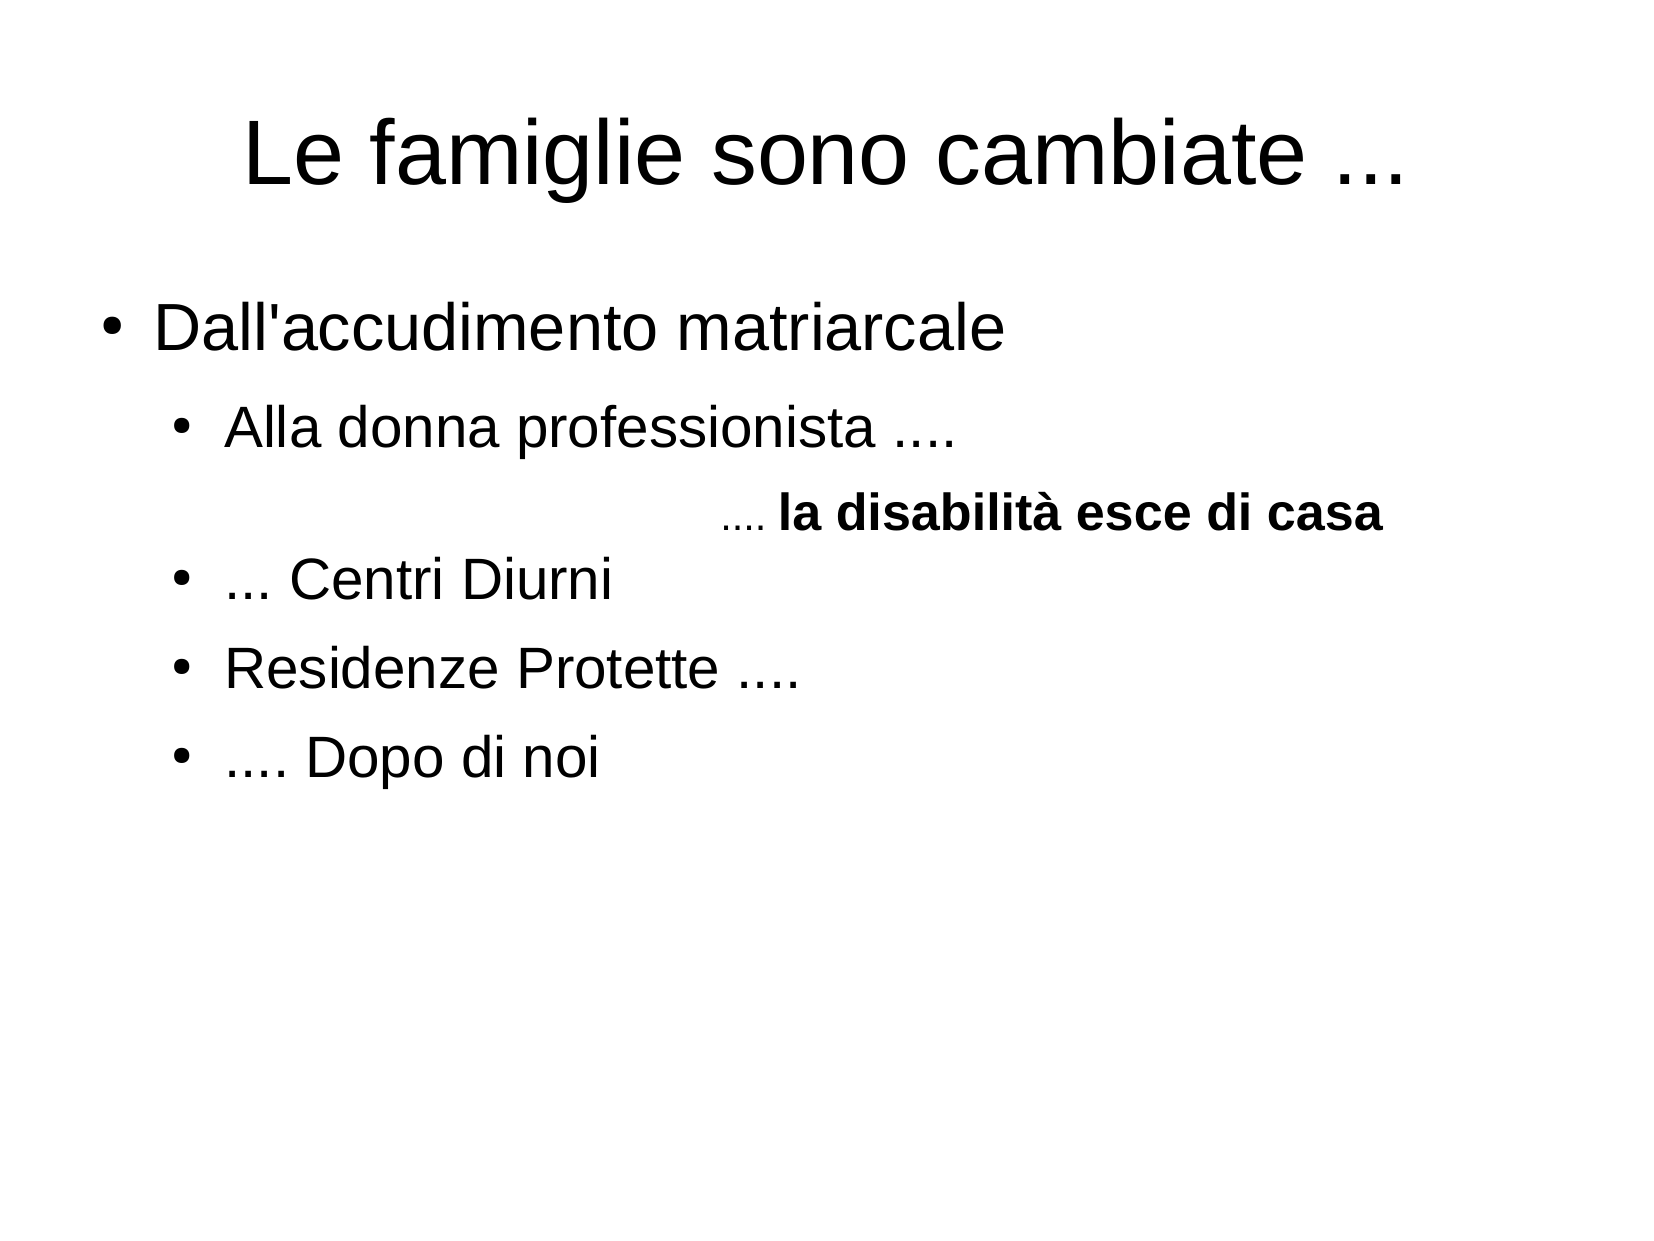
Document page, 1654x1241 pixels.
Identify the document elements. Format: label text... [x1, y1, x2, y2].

title Le famiglie sono cambiate ... [82, 49, 1571, 257]
list Dall'accudimento matriarcale Alla donna professionista .... .... la disabilità esce di casa ... Centri Diurni Residenze Protette .... .... Dopo di noi [82, 290, 1571, 1109]
